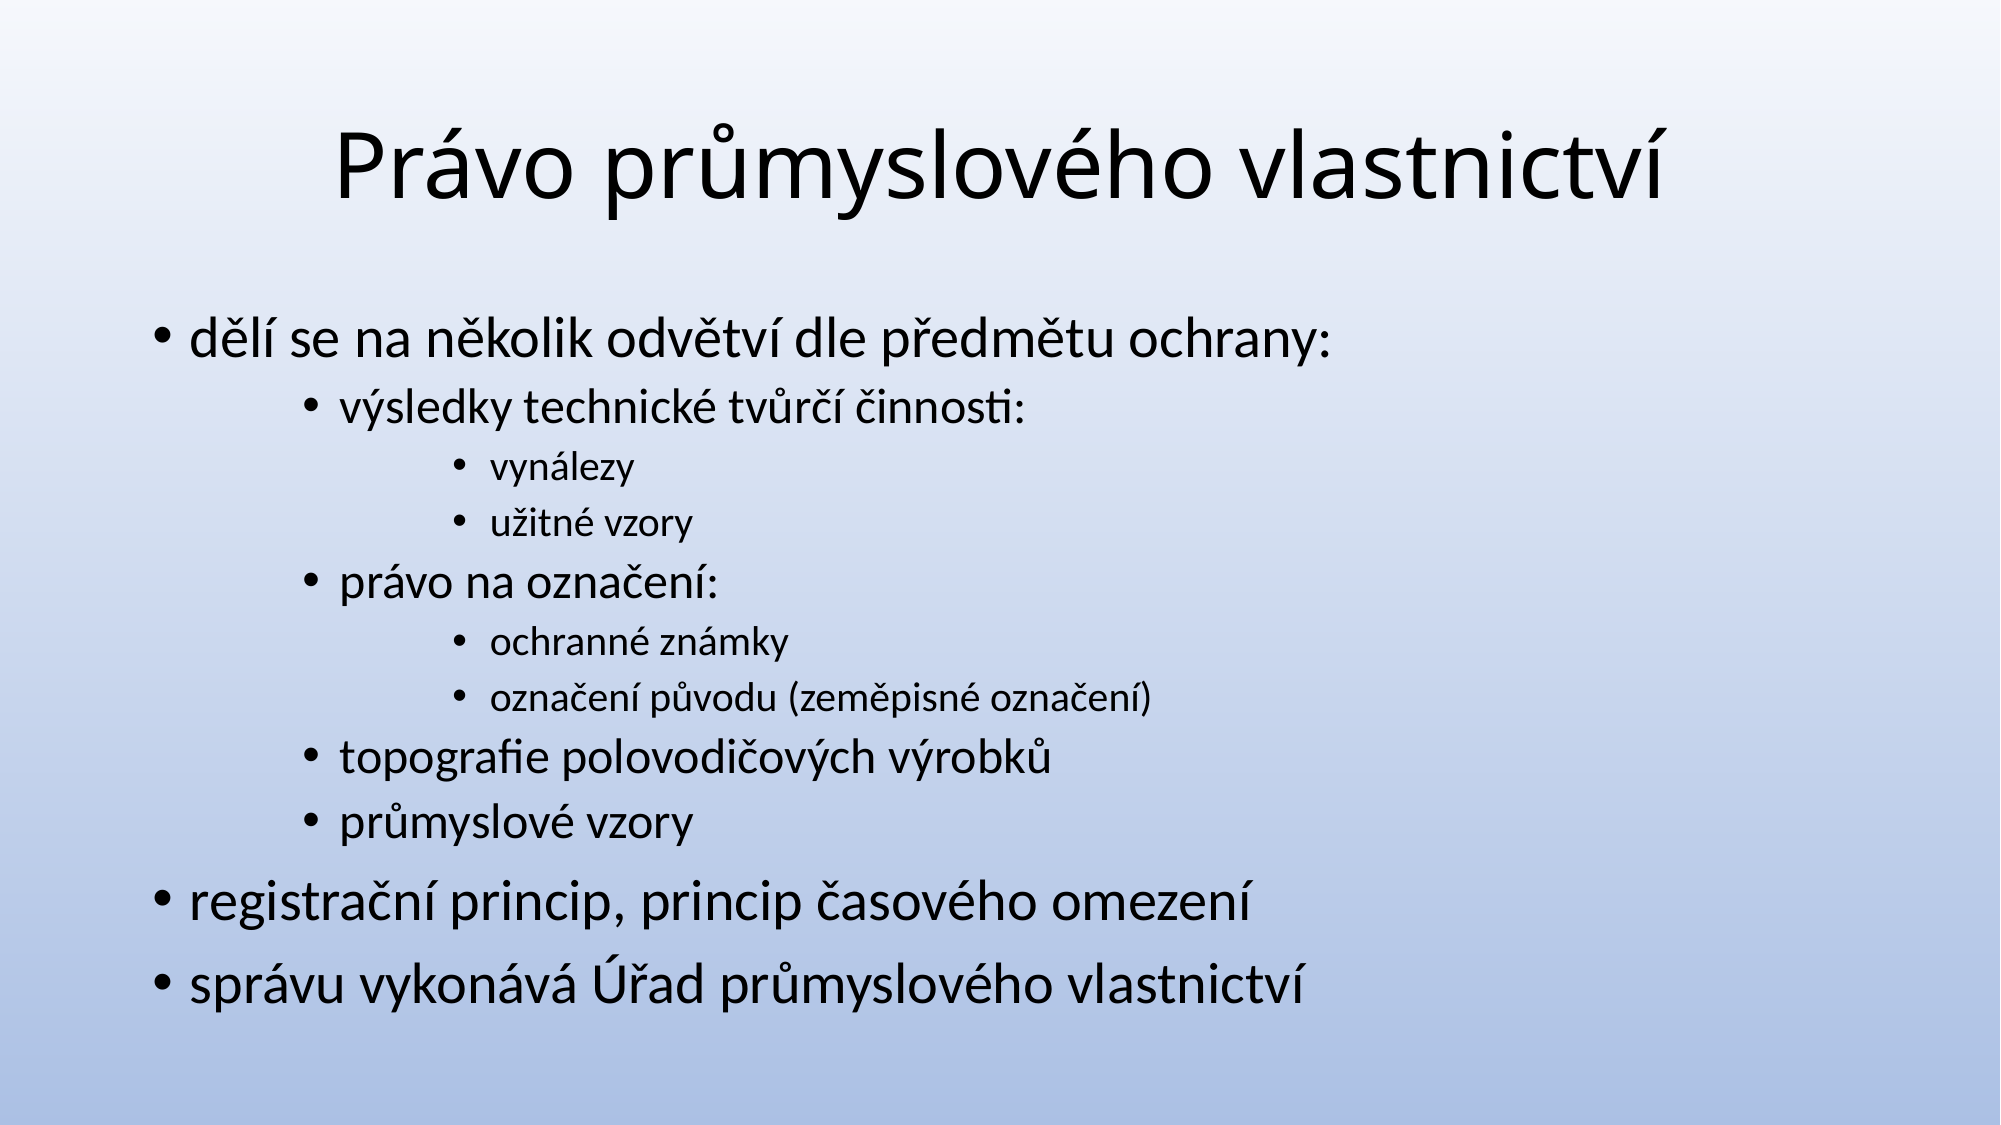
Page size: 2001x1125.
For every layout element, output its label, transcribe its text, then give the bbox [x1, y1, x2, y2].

title Právo průmyslového vlastnictví [137, 59, 1863, 278]
list dělí se na několik odvětví dle předmětu ochrany: výsledky technické tvůrčí činnosti: vynálezy užitné vzory právo na označení: ochranné známky označení původu (zeměpisné označení) topografie polovodičových výrobků průmyslové vzory registrační princip, princip časového omezení správu vykonává Úřad průmyslového vlastnictví [137, 299, 1863, 1037]
